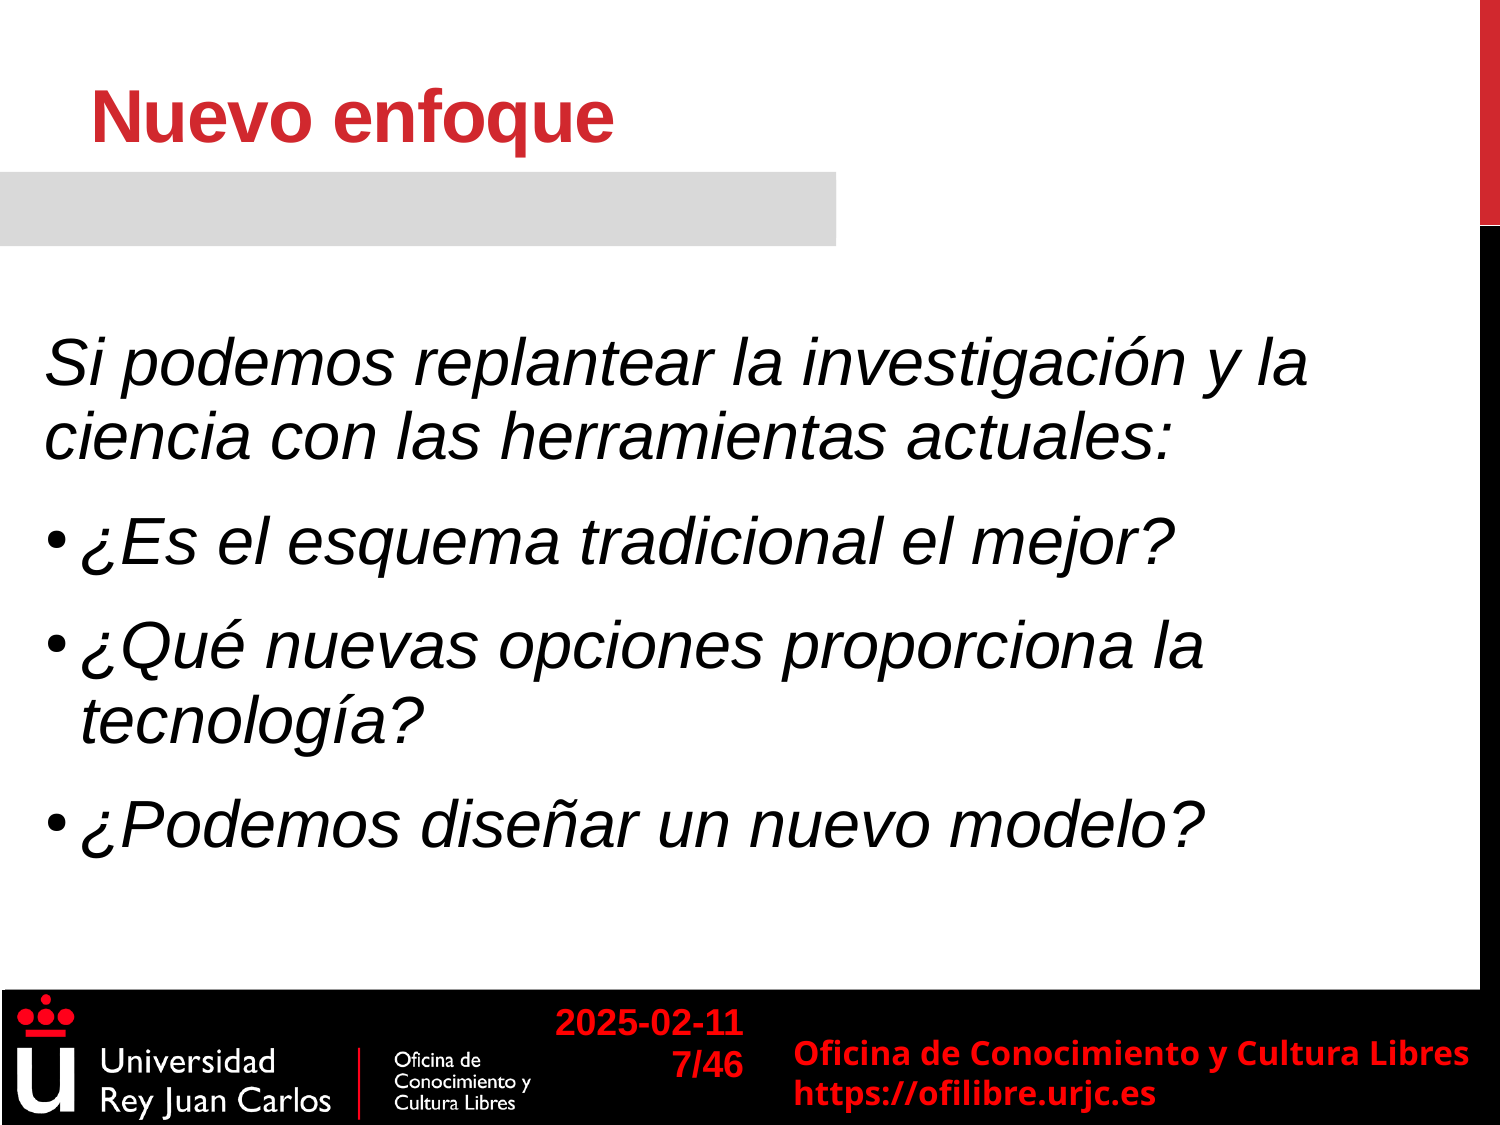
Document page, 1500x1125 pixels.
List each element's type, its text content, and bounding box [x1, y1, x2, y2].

title [75, 15, 1425, 172]
picture [17, 994, 531, 1120]
text_box [0, 171, 837, 238]
text_box Nuevo enfoque [0, 24, 1326, 172]
text_box Si podemos replantear la investigación y la ciencia con las herramientas actuales: ¿Es el esquema tradicional el mejor? ¿Qué nuevas opciones proporciona la tecnología? ¿Podemos diseñar un nuevo modelo? [30, 317, 1396, 870]
